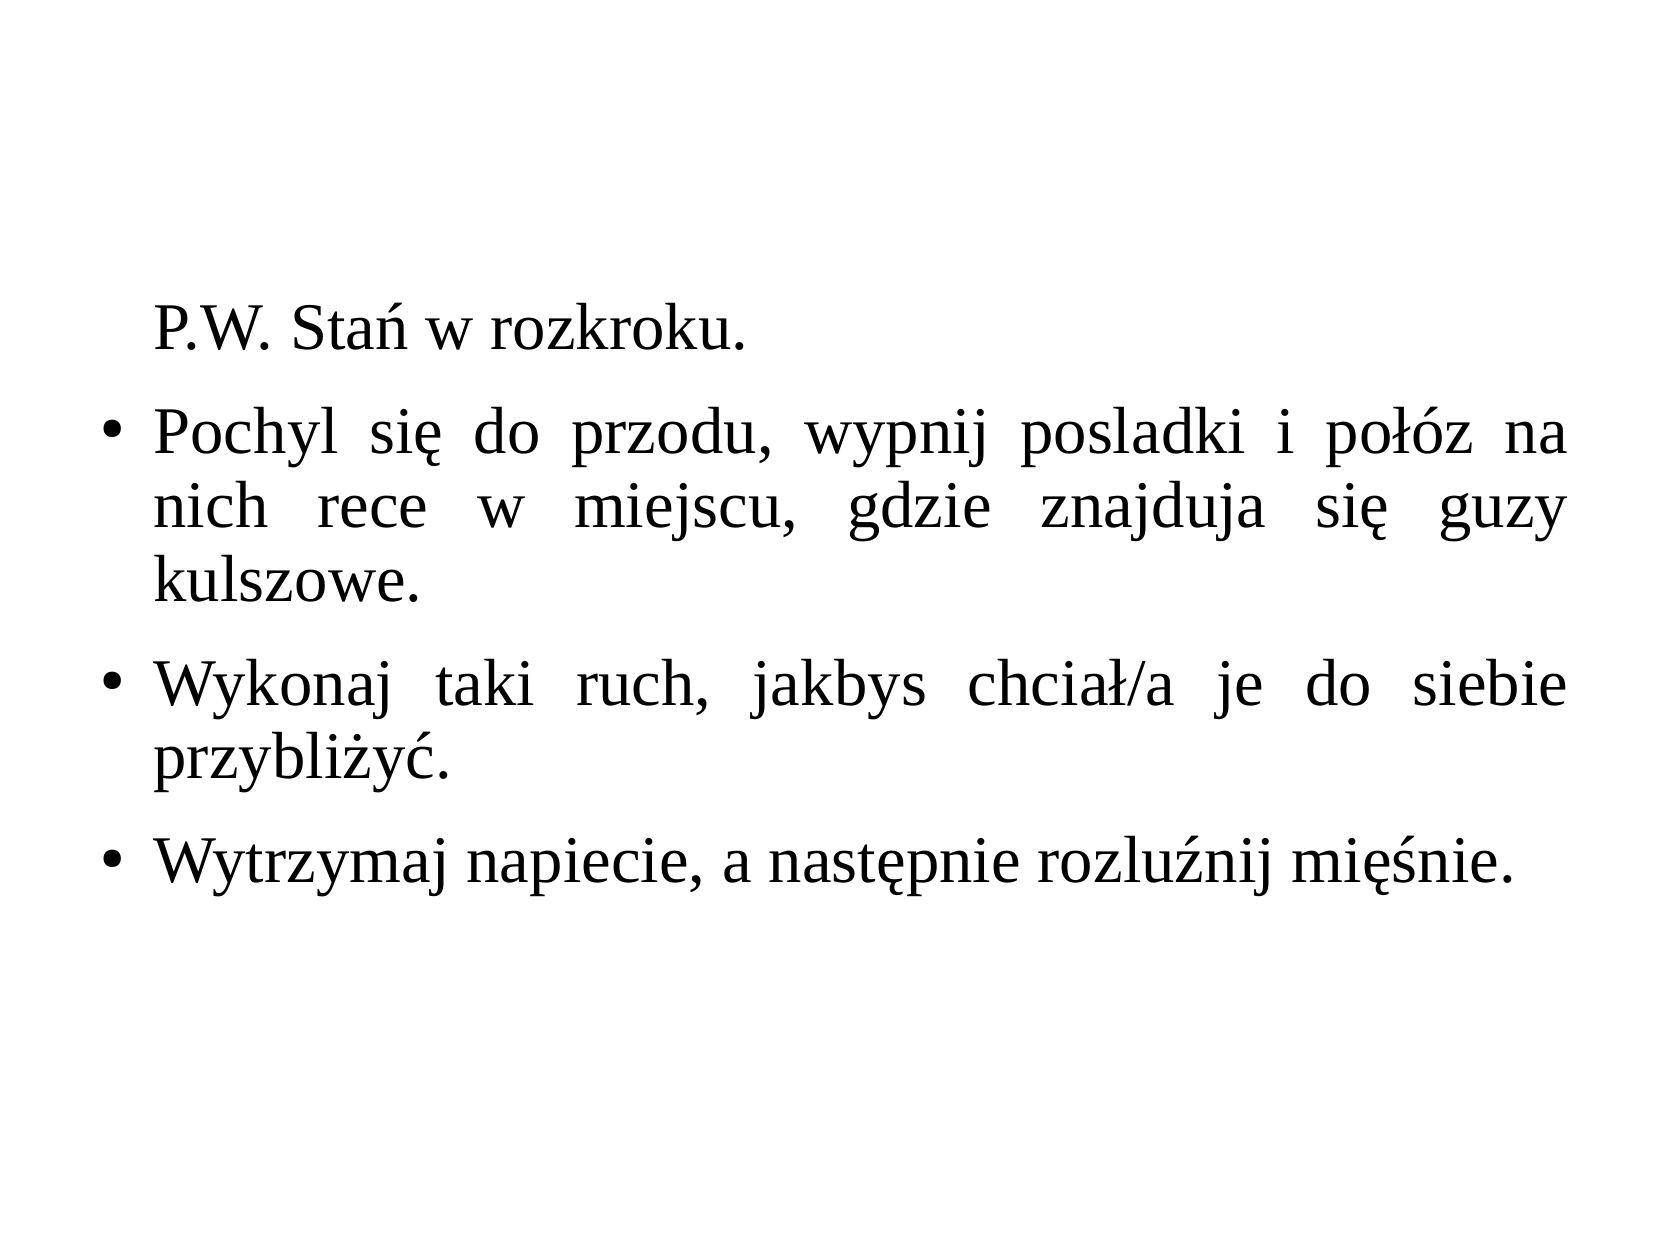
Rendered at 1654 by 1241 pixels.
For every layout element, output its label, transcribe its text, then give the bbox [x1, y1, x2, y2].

list P.W. Stań w rozkroku. Pochyl się do przodu, wypnij posladki i połóz na nich rece w miejscu, gdzie znajduja się guzy kulszowe. Wykonaj taki ruch, jakbys chciał/a je do siebie przybliżyć. Wytrzymaj napiecie, a następnie rozluźnij mięśnie. [82, 290, 1571, 1109]
